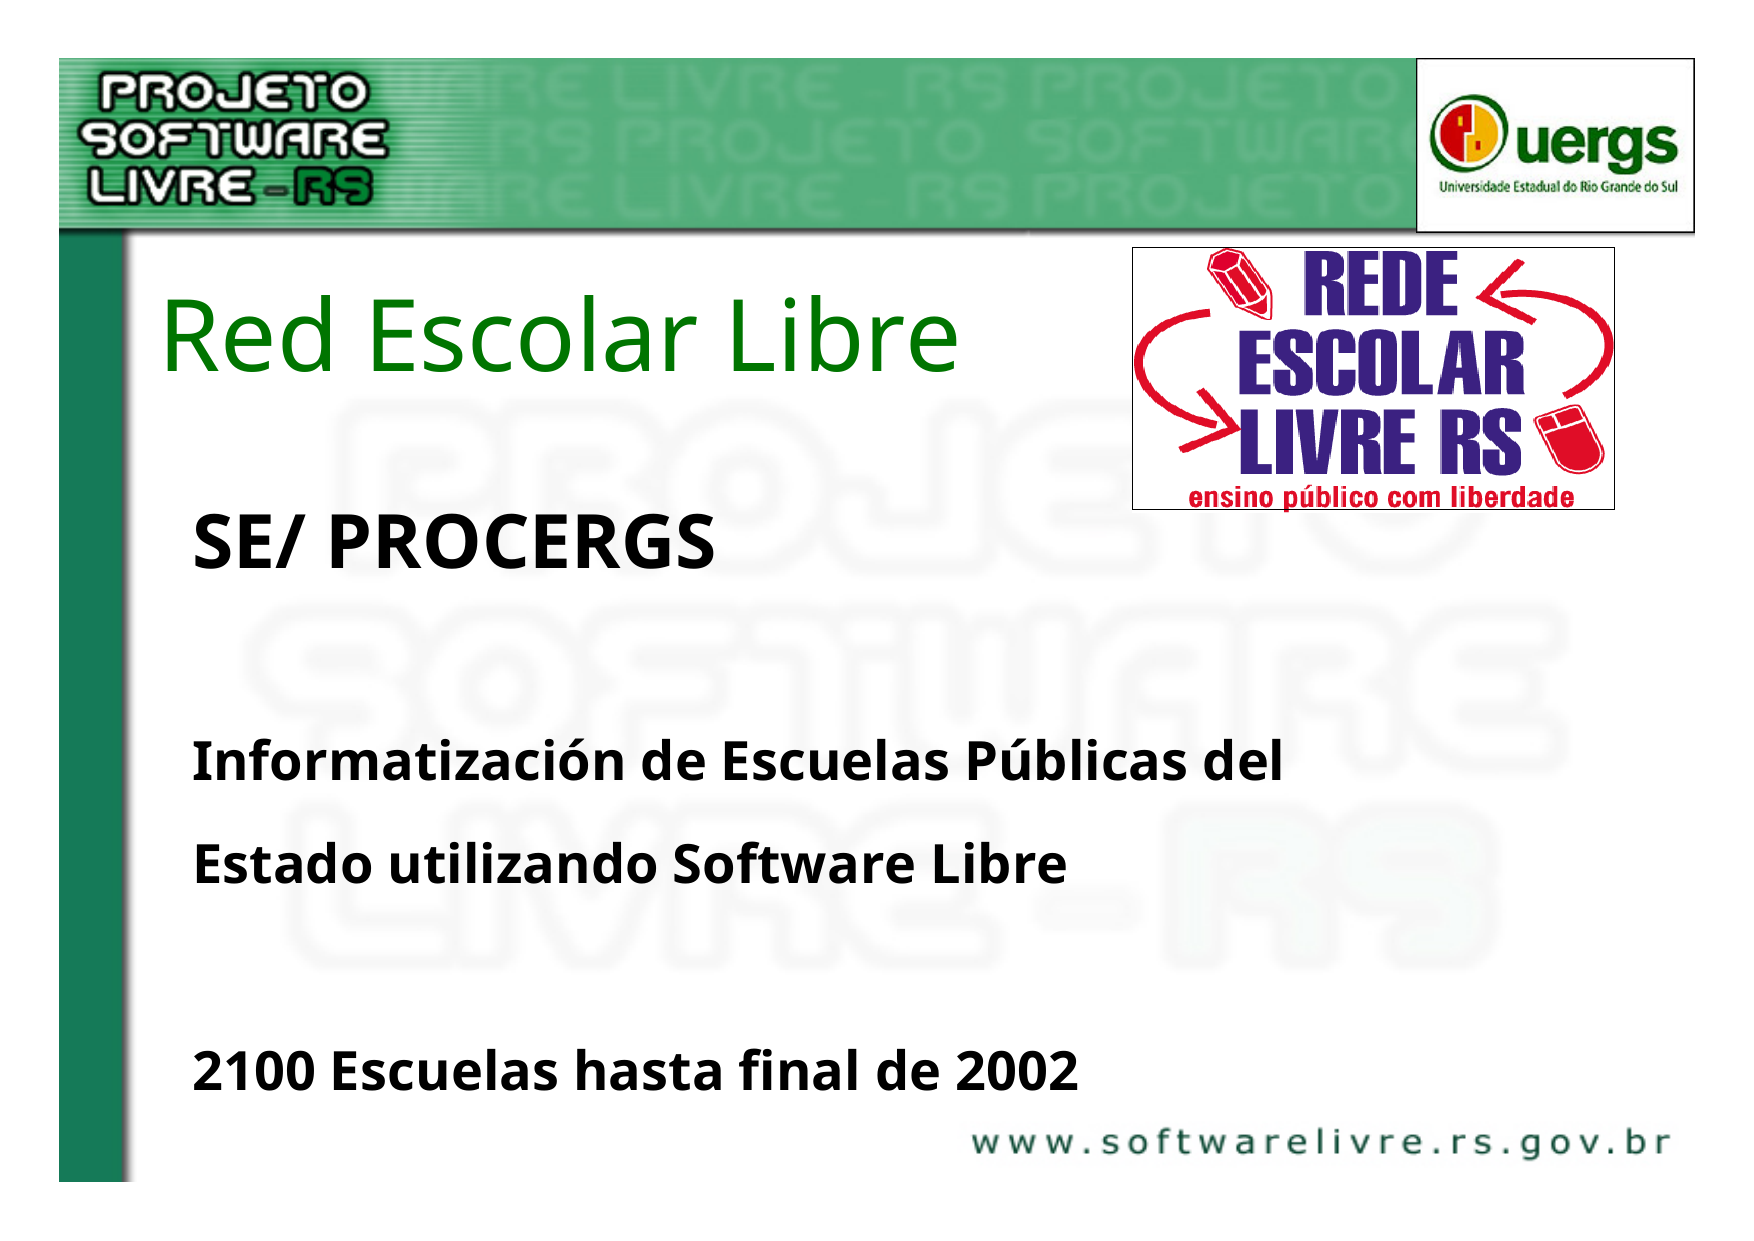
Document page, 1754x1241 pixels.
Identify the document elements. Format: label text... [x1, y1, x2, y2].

picture [59, 58, 1695, 1182]
text_box Red Escolar Libre [158, 264, 1010, 386]
text_box SE/ PROCERGS Informatización de Escuelas Públicas del Estado utilizando Software Libre 2100 Escuelas hasta final de 2002 [156, 488, 1654, 1054]
